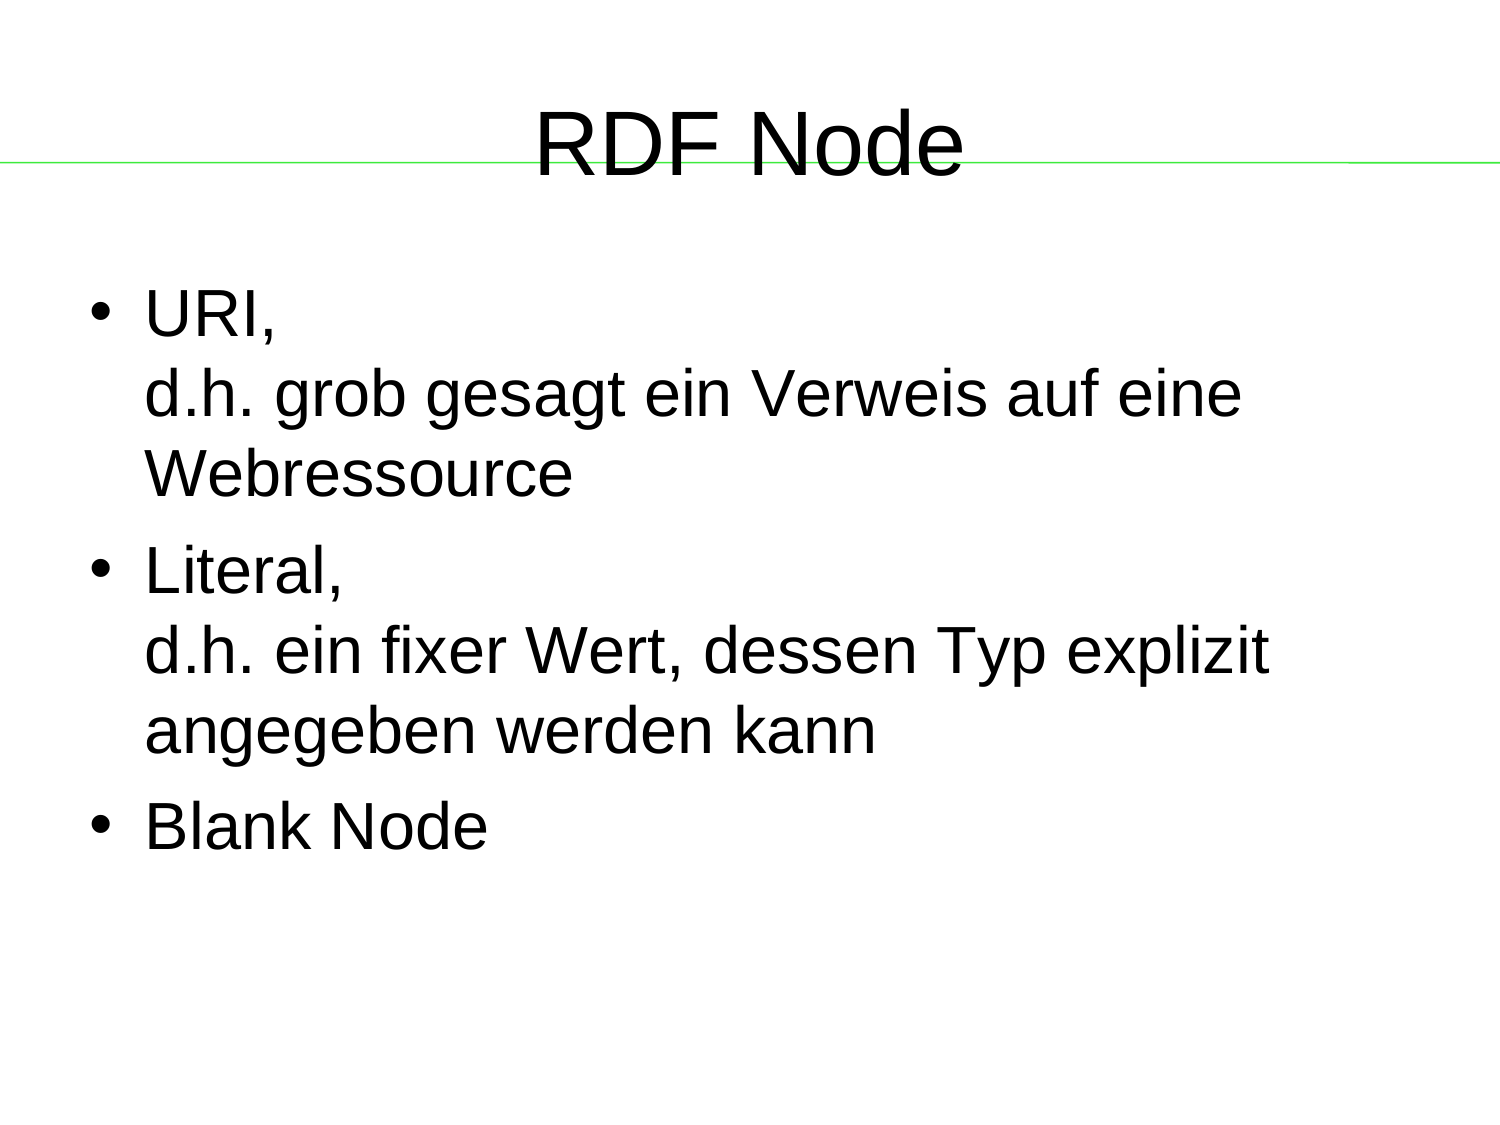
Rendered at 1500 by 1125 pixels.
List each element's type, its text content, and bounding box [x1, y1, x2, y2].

list URI, d.h. grob gesagt ein Verweis auf eine Webressource Literal, d.h. ein fixer Wert, dessen Typ explizit angegeben werden kann Blank Node [75, 262, 1426, 1006]
title RDF Node [75, 45, 1426, 233]
